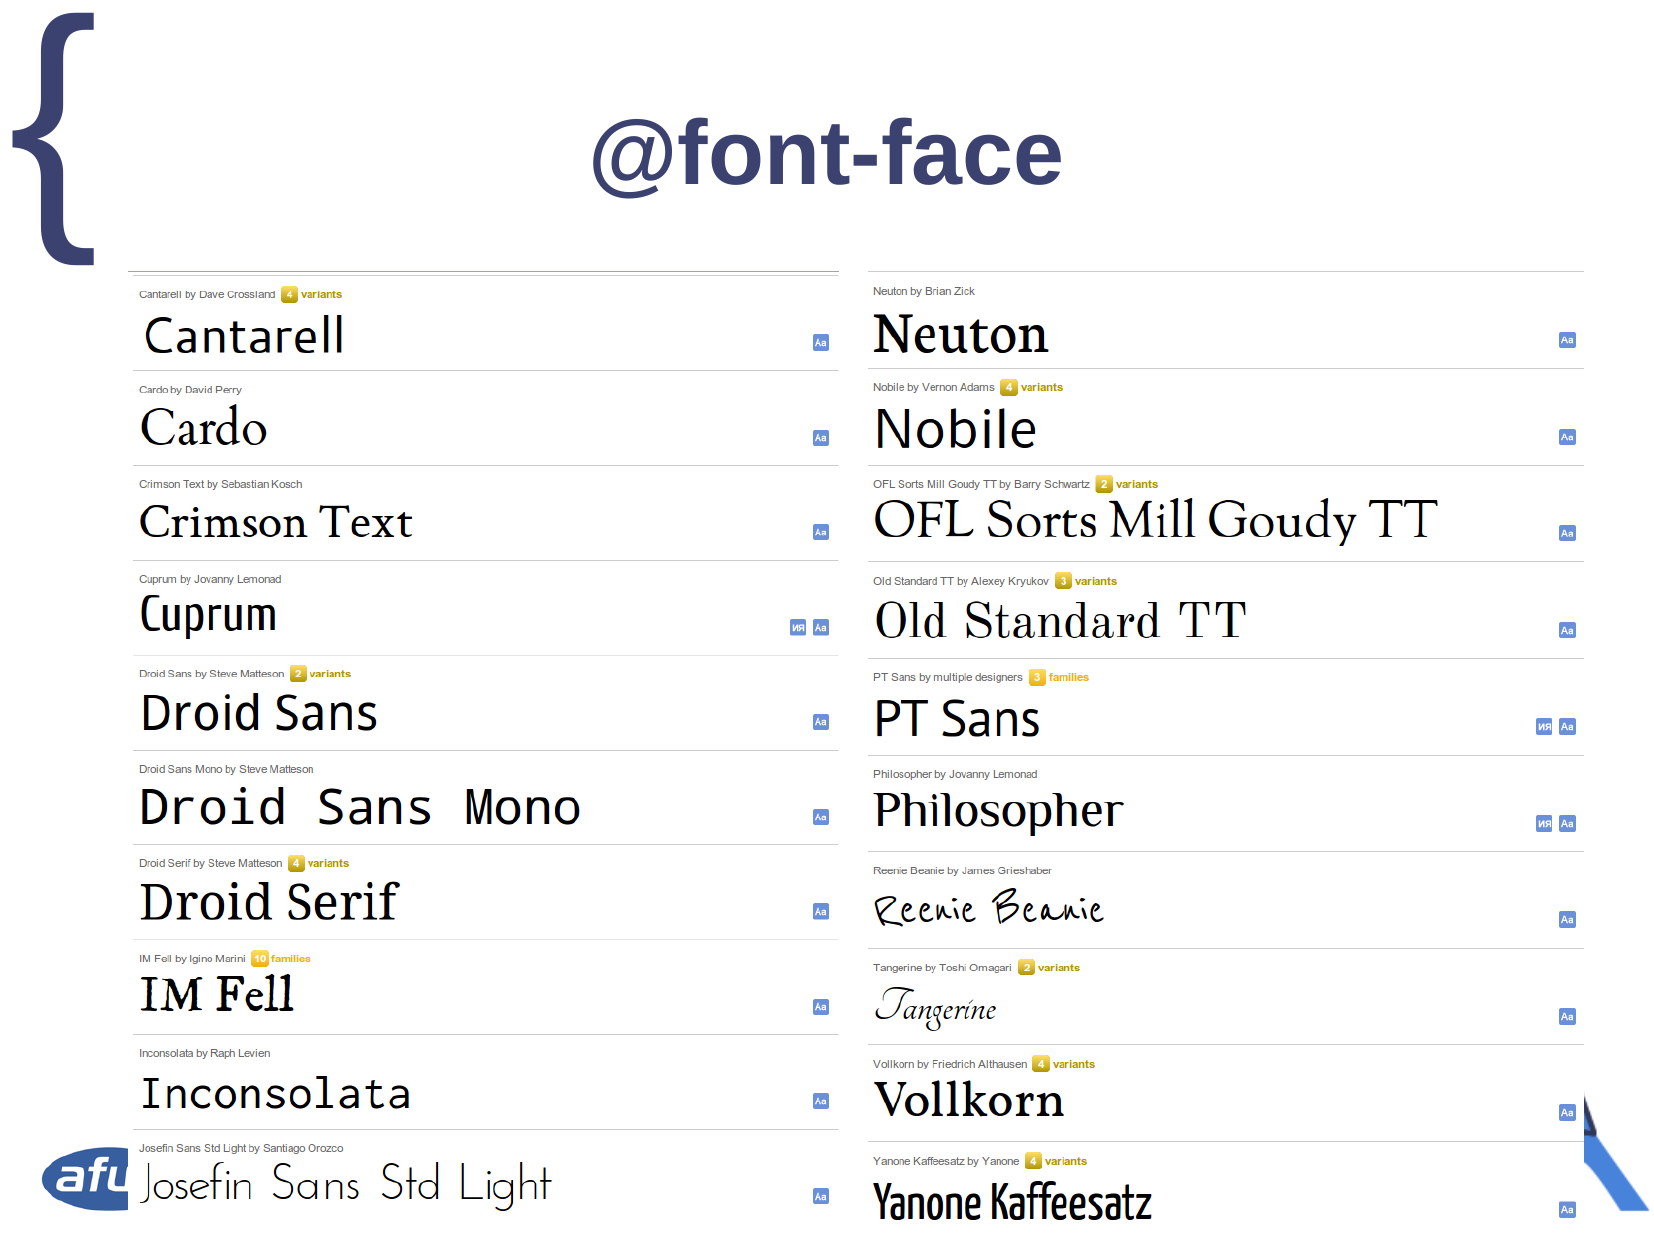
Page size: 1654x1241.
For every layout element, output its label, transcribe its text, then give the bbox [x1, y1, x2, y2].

picture [41, 271, 839, 1223]
title @font-face [82, 56, 1571, 250]
picture [868, 271, 1650, 1241]
